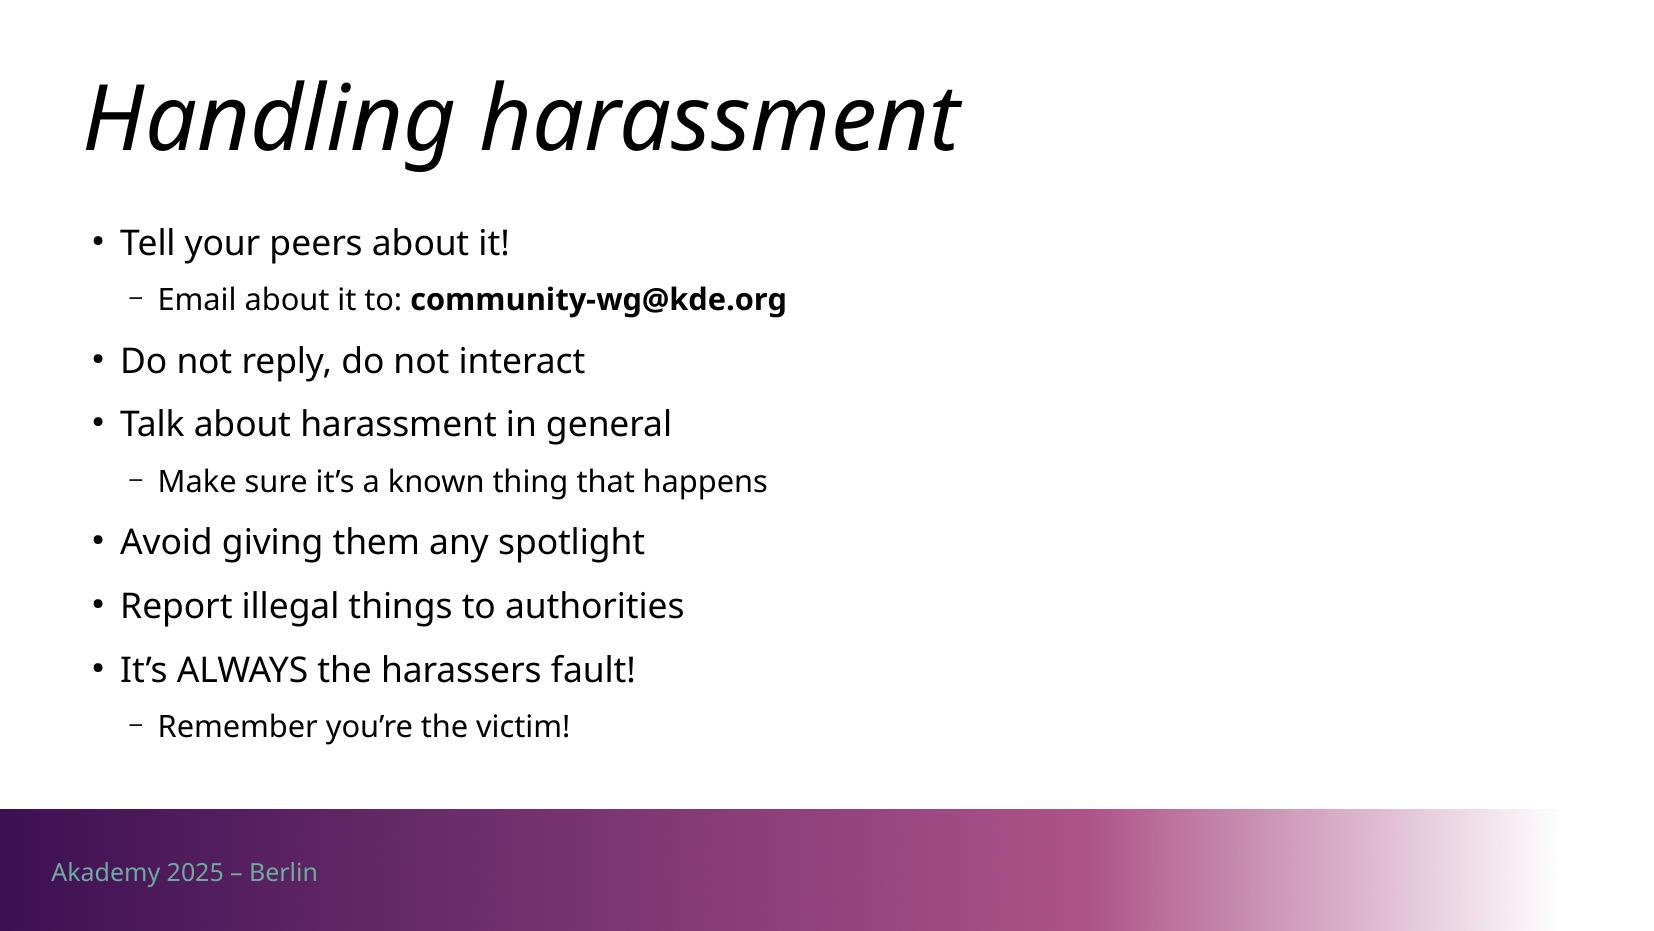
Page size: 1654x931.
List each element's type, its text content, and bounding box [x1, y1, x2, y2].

title Handling harassment [82, 37, 1571, 193]
list Tell your peers about it! Email about it to: community-wg@kde.org Do not reply, do not interact Talk about harassment in general Make sure it’s a known thing that happens Avoid giving them any spotlight Report illegal things to authorities It’s ALWAYS the harassers fault! Remember you’re the victim! [82, 217, 1571, 758]
picture [0, 809, 1654, 931]
